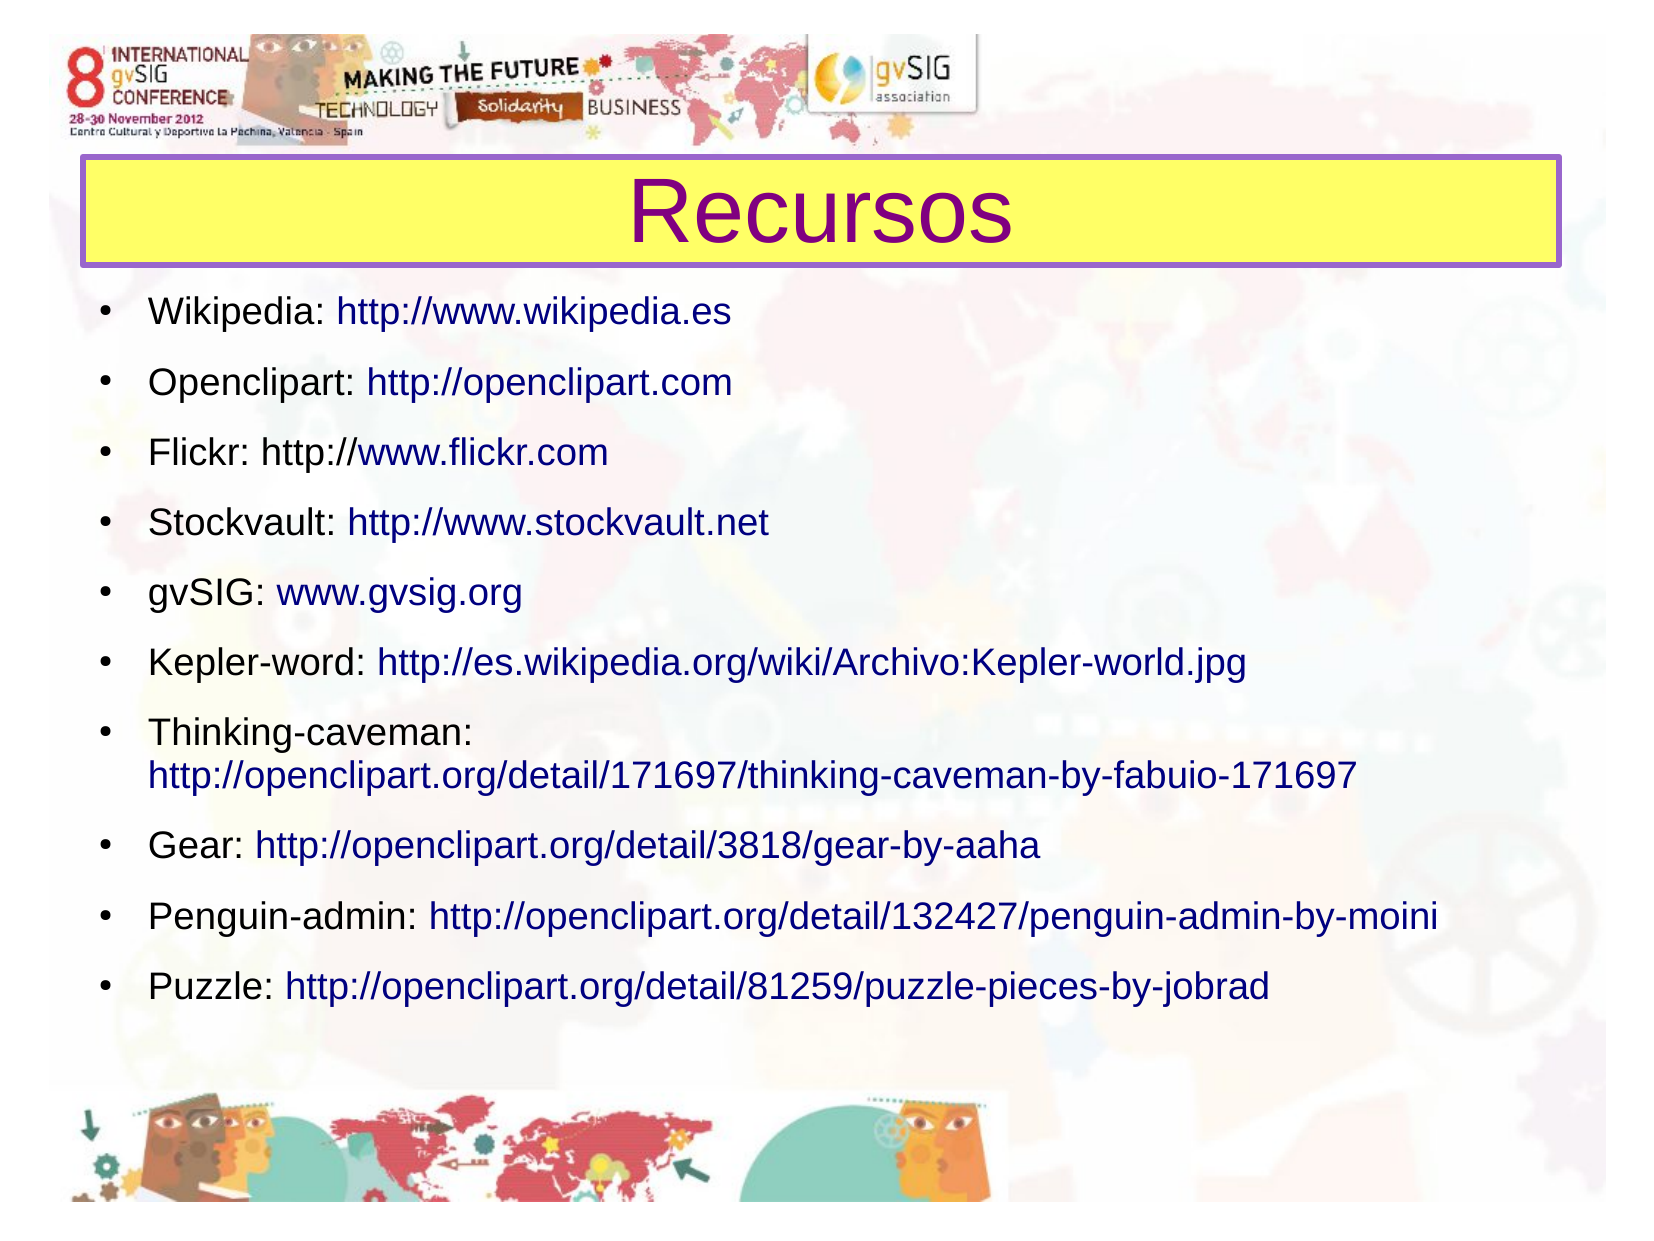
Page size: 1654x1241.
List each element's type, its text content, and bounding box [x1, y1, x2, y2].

list Wikipedia: http://www.wikipedia.es Openclipart: http://openclipart.com Flickr: http://www.flickr.com Stockvault: http://www.stockvault.net gvSIG: www.gvsig.org Kepler-word: http://es.wikipedia.org/wiki/Archivo:Kepler-world.jpg Thinking-caveman: http://openclipart.org/detail/171697/thinking-caveman-by-fabuio-171697 Gear: http://openclipart.org/detail/3818/gear-by-aaha Penguin-admin: http://openclipart.org/detail/132427/penguin-admin-by-moini Puzzle: http://openclipart.org/detail/81259/puzzle-pieces-by-jobrad [82, 290, 1538, 1010]
title Recursos [82, 156, 1560, 266]
picture [49, 34, 1606, 1202]
